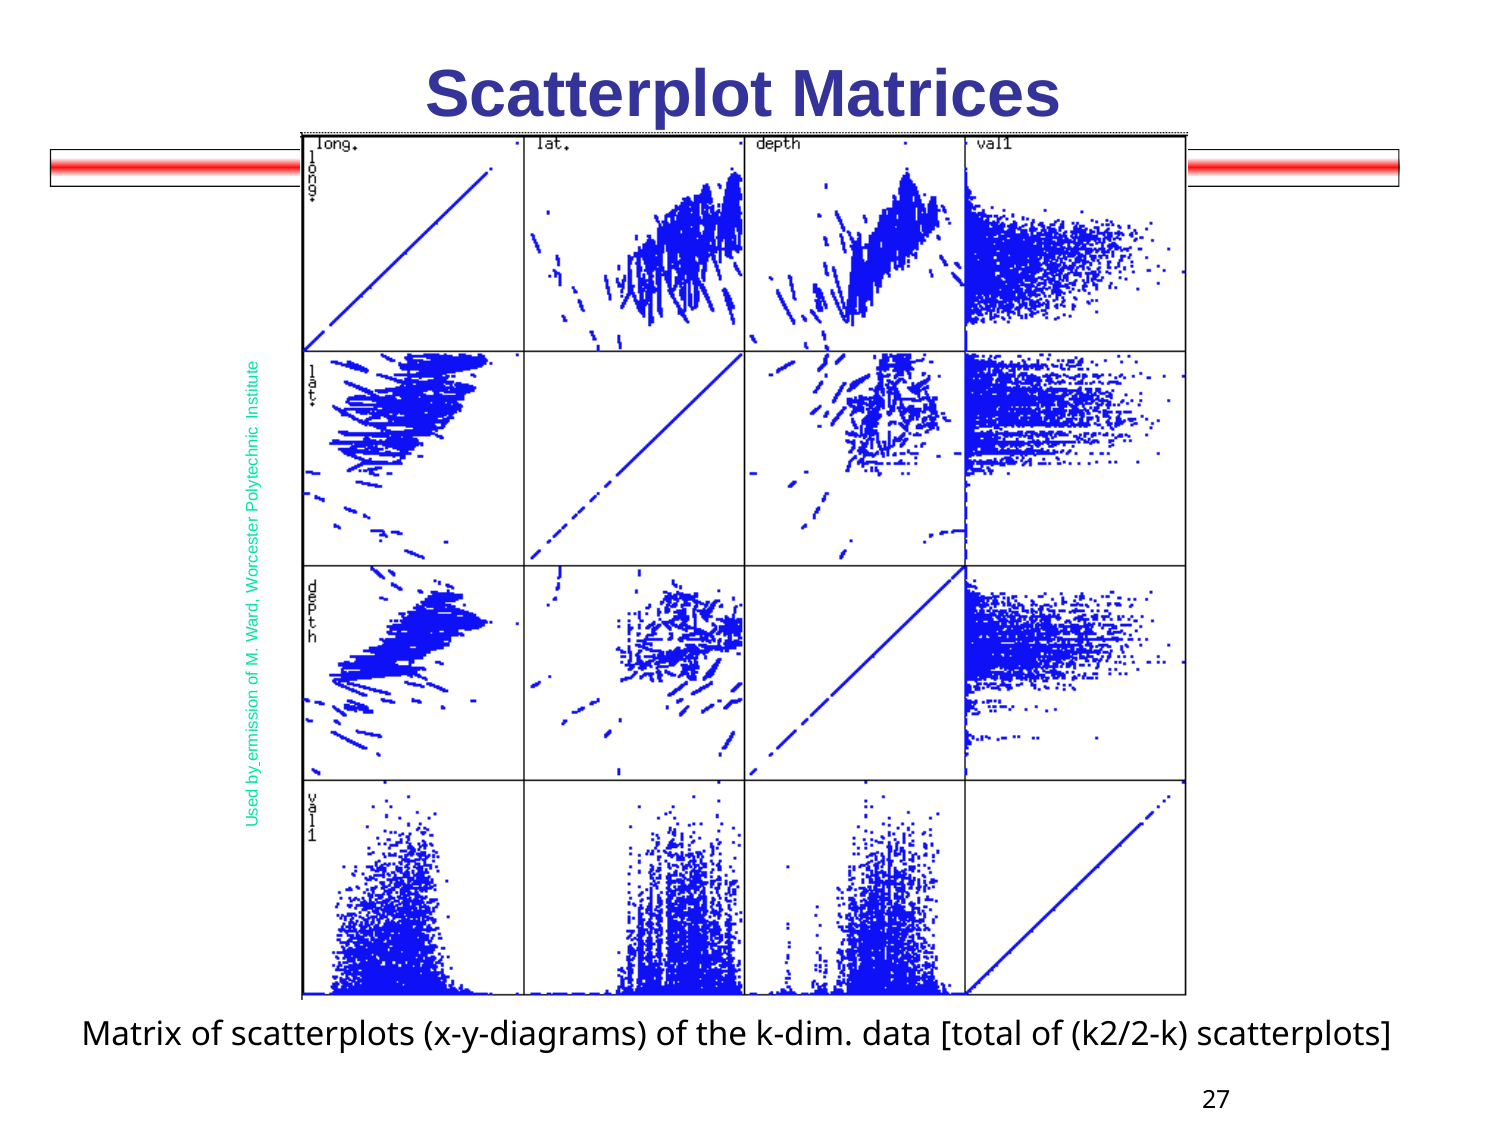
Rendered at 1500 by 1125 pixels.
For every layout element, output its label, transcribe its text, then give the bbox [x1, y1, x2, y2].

text_box Used by ermission of M. Ward, Worcester Polytechnic Institute [225, 324, 271, 843]
text_box <number> [1187, 1062, 1500, 1125]
picture [300, 132, 1188, 1000]
list Matrix of scatterplots (x-y-diagrams) of the k-dim. data [total of (k2/2-k) scatterplots] [49, 1012, 1425, 1100]
title Scatterplot Matrices [24, 37, 1463, 138]
